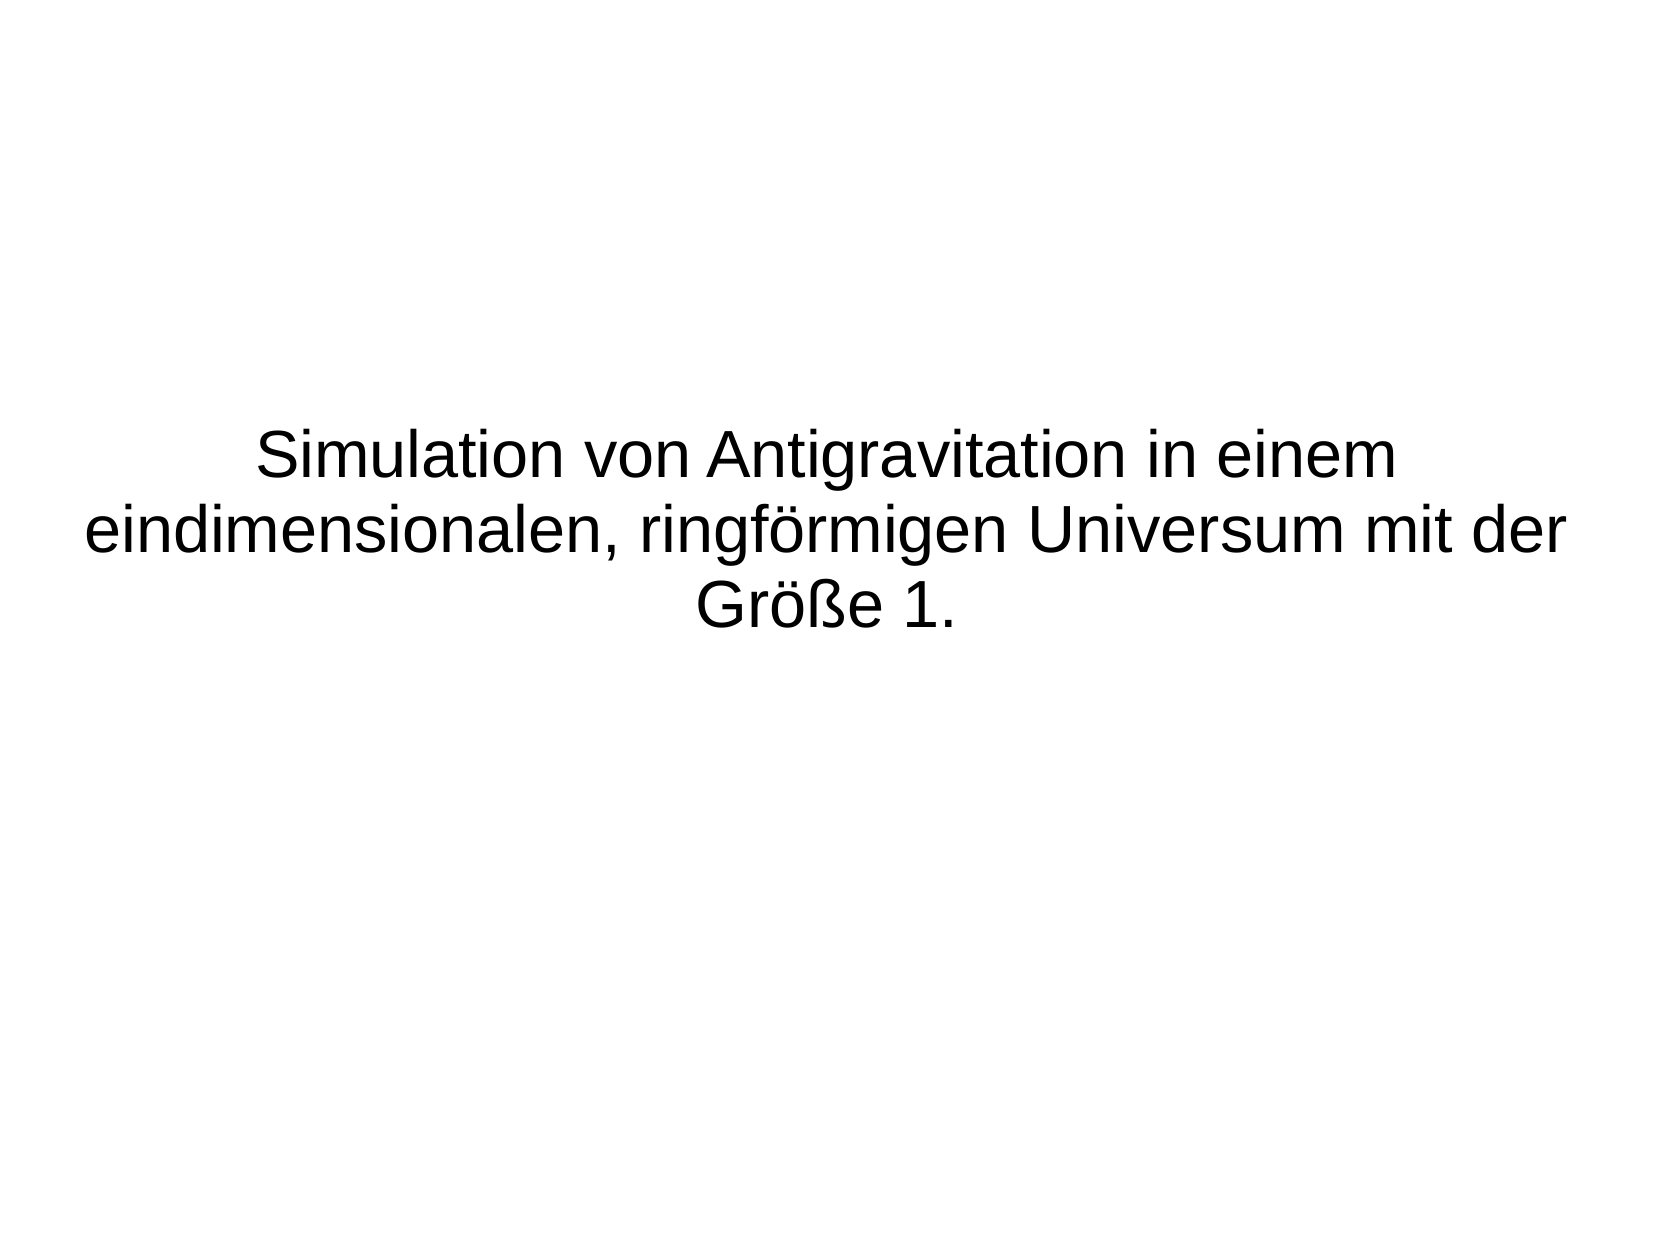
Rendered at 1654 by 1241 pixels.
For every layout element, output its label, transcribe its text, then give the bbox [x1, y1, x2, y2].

subtitle Simulation von Antigravitation in einem eindimensionalen, ringförmigen Universum mit der Größe 1. [82, 49, 1571, 1010]
